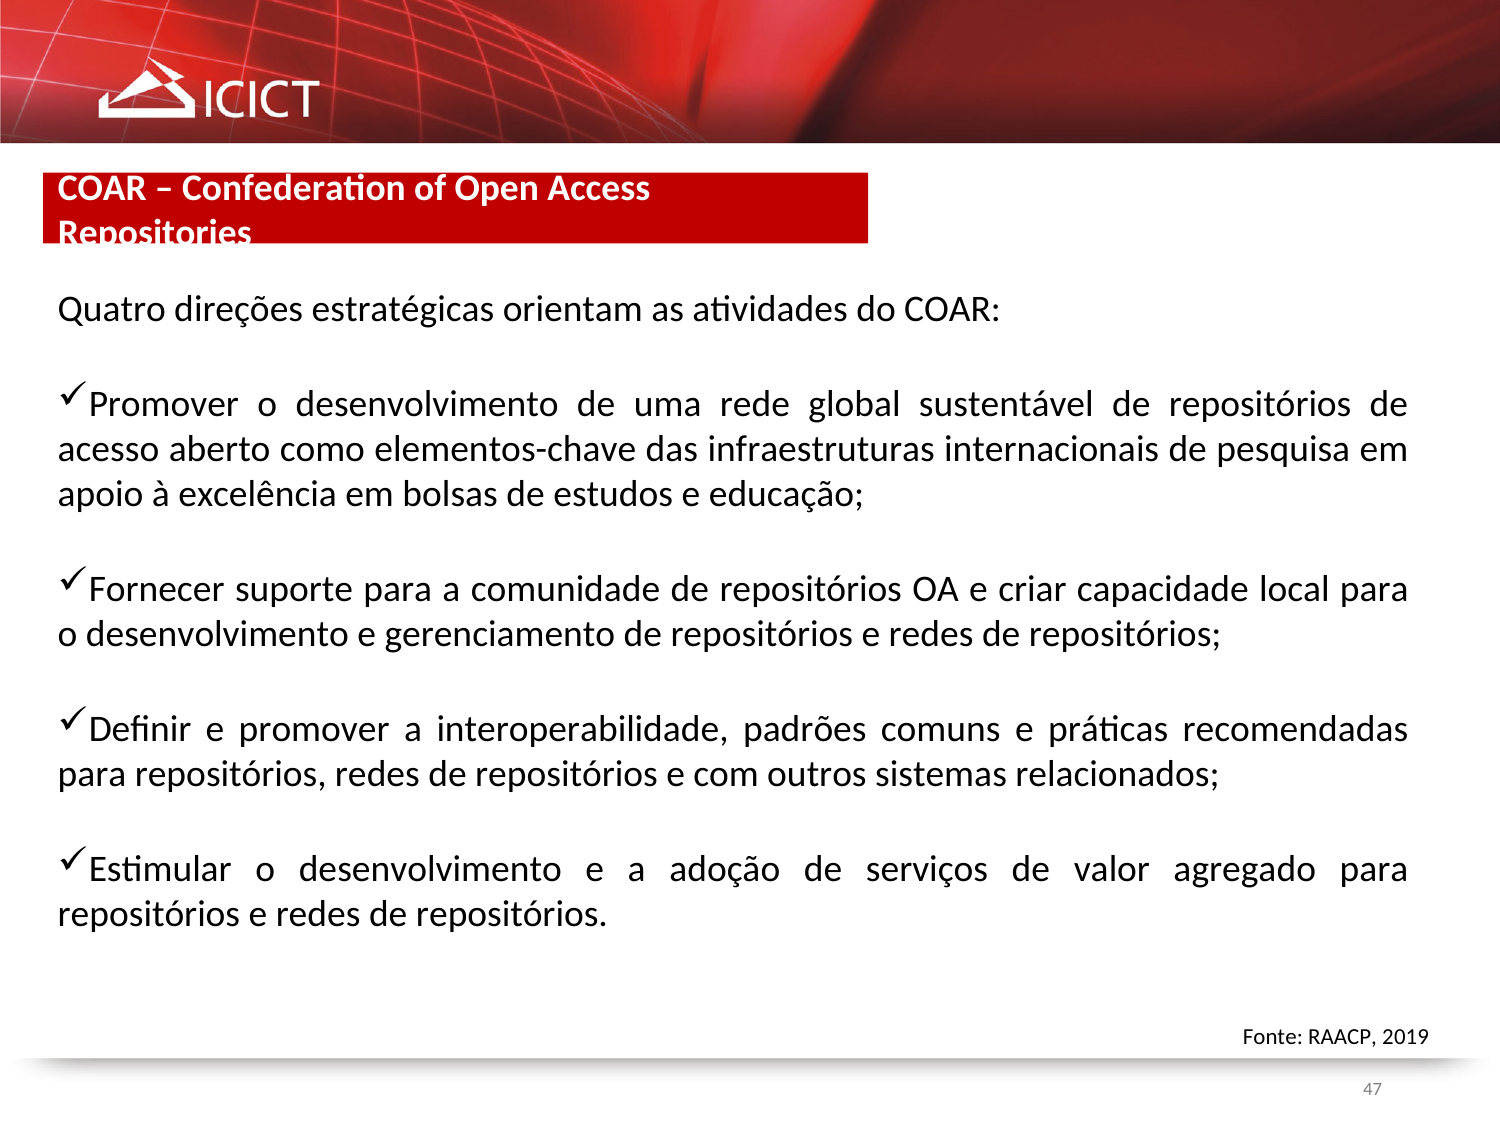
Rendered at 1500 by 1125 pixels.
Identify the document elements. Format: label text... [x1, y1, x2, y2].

picture [0, 0, 1500, 1125]
text_box Quatro direções estratégicas orientam as atividades do COAR: Promover o desenvolvimento de uma rede global sustentável de repositórios de acesso aberto como elementos-chave das infraestruturas internacionais de pesquisa em apoio à excelência em bolsas de estudos e educação; Fornecer suporte para a comunidade de repositórios OA e criar capacidade local para o desenvolvimento e gerenciamento de repositórios e redes de repositórios; Definir e promover a interoperabilidade, padrões comuns e práticas recomendadas para repositórios, redes de repositórios e com outros sistemas relacionados; Estimular o desenvolvimento e a adoção de serviços de valor agregado para repositórios e redes de repositórios. [42, 276, 1426, 942]
text_box <número> [1059, 1057, 1397, 1118]
text_box COAR – Confederation of Open Access Repositories [43, 172, 869, 244]
text_box Fonte: RAACP, 2019 [1228, 1013, 1474, 1057]
